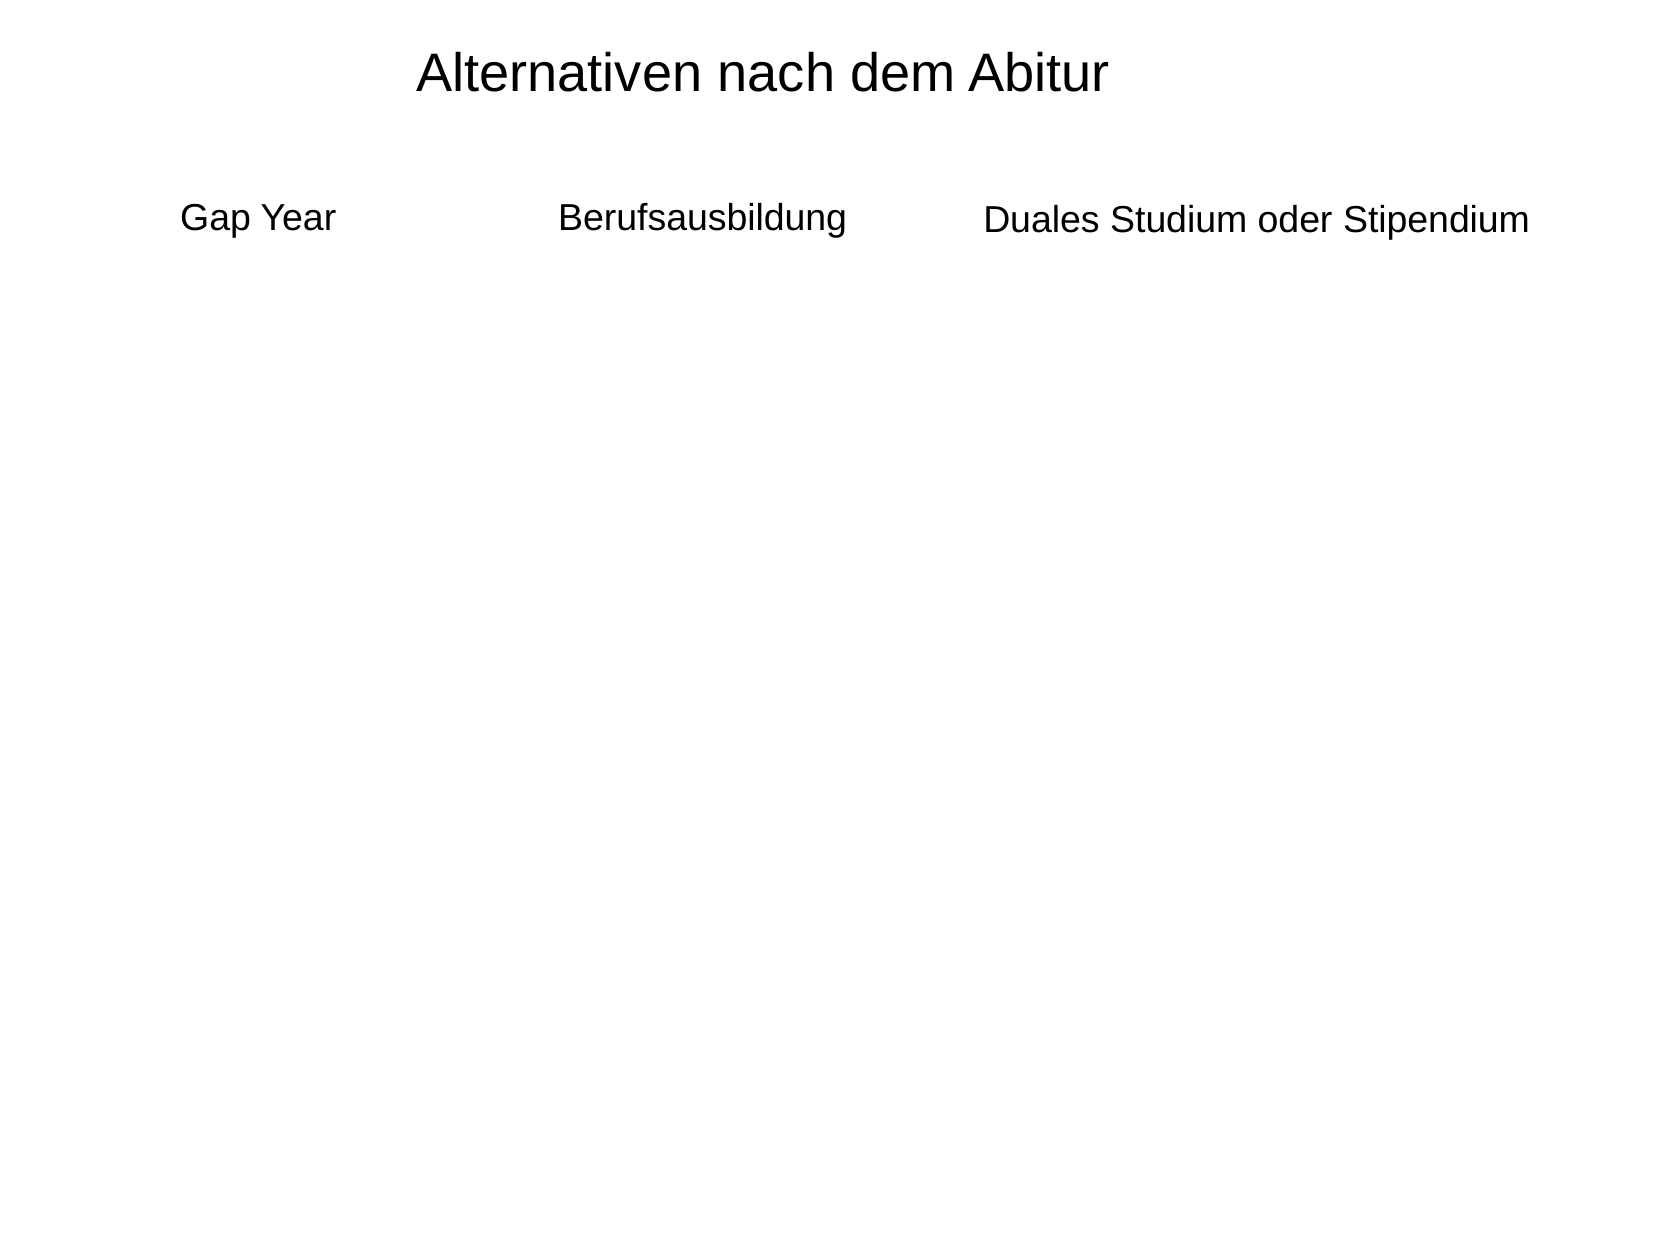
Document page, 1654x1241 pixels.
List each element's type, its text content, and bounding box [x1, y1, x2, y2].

text_box Gap Year [165, 188, 543, 246]
text_box Duales Studium oder Stipendium [968, 191, 1571, 249]
text_box Berufsausbildung [543, 188, 875, 246]
text_box Alternativen nach dem Abitur [401, 35, 1158, 111]
